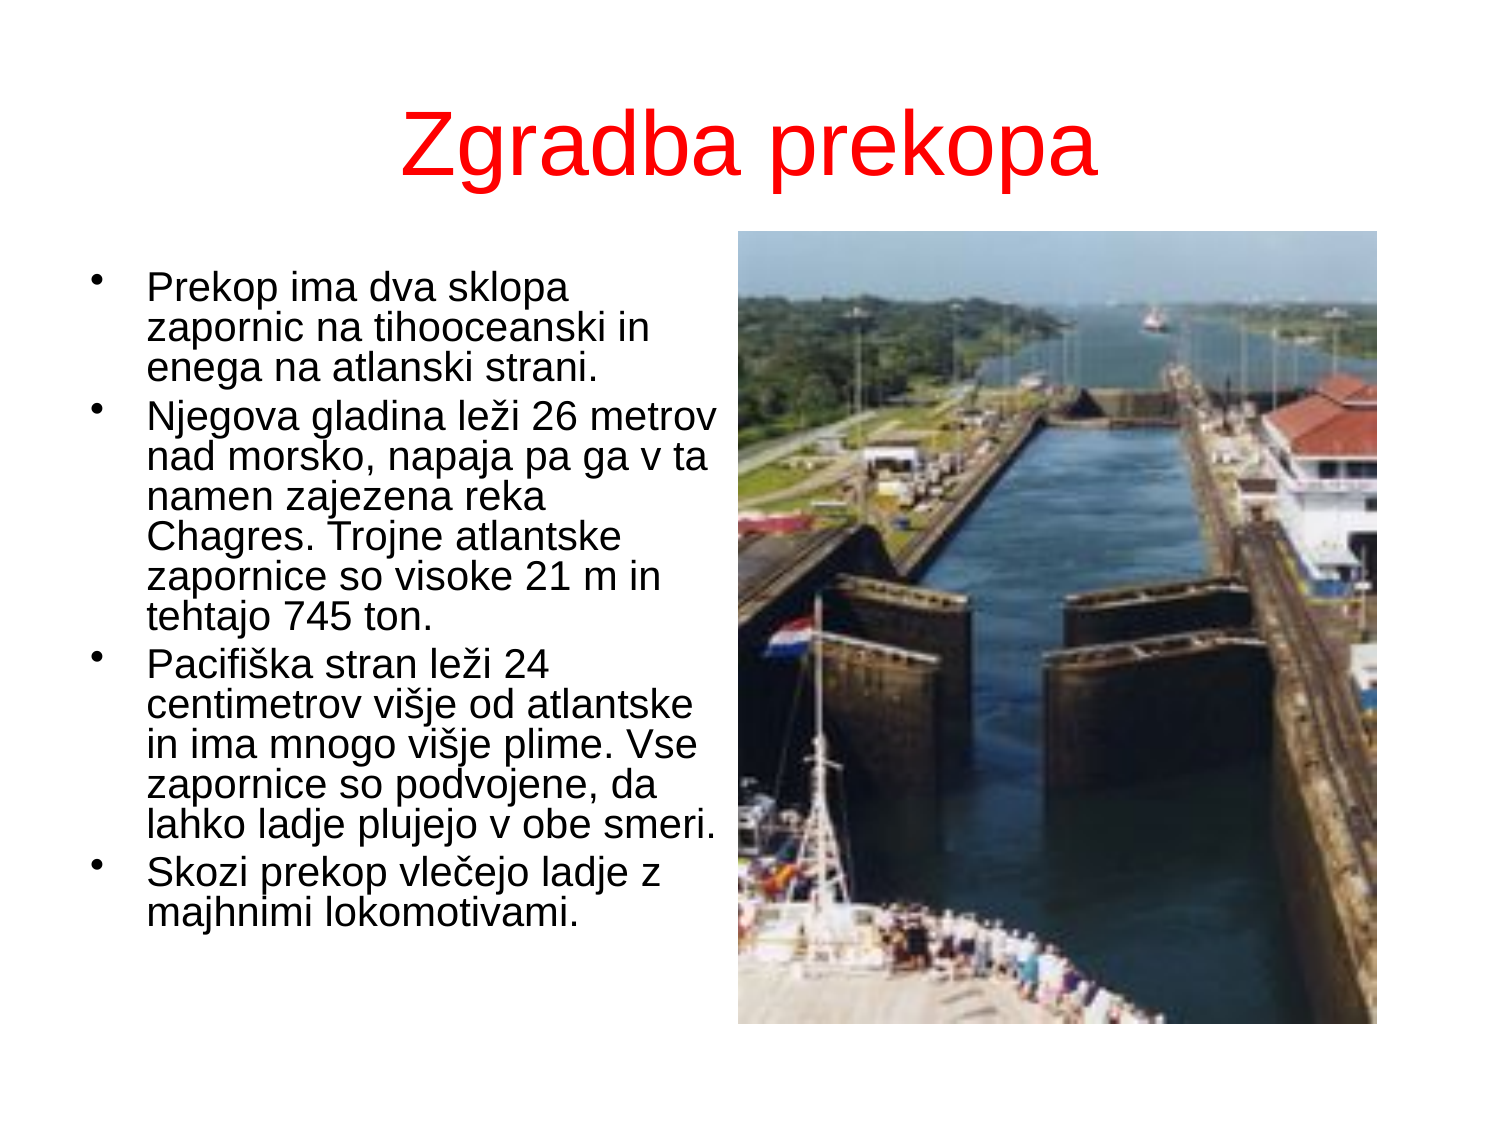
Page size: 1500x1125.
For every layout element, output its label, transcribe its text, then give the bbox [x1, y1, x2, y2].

title Zgradba prekopa [75, 45, 1425, 233]
picture [738, 233, 1377, 1024]
list Prekop ima dva sklopa zapornic na tihooceanski in enega na atlanski strani. Njegova gladina leži 26 metrov nad morsko, napaja pa ga v ta namen zajezena reka Chagres. Trojne atlantske zapornice so visoke 21 m in tehtajo 745 ton. Pacifiška stran leži 24 centimetrov višje od atlantske in ima mnogo višje plime. Vse zapornice so podvojene, da lahko ladje plujejo v obe smeri. Skozi prekop vlečejo ladje z majhnimi lokomotivami. [75, 262, 738, 1005]
